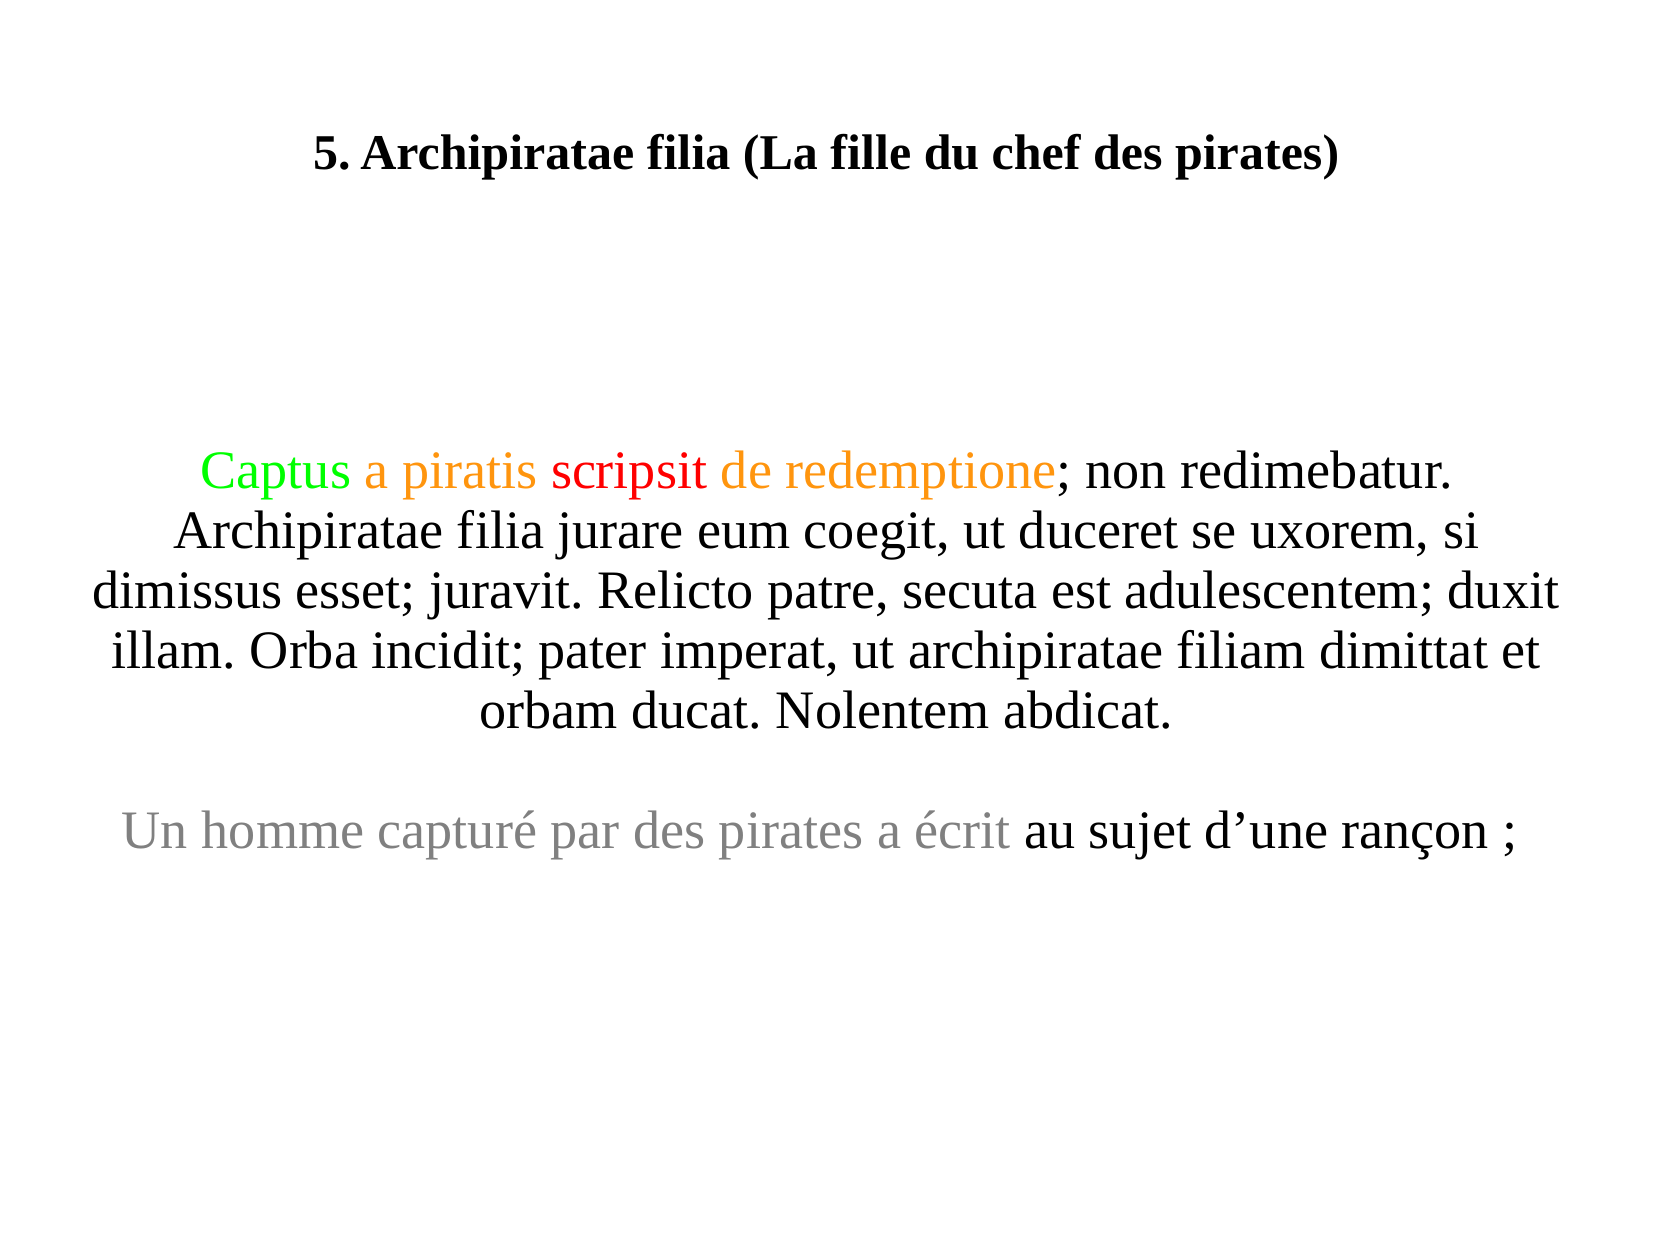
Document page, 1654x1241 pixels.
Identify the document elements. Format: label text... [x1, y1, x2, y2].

title 5. Archipiratae filia (La fille du chef des pirates) [82, 49, 1571, 257]
subtitle Captus a piratis scripsit de redemptione; non redimebatur. Archipiratae filia jurare eum coegit, ut duceret se uxorem, si dimissus esset; juravit. Relicto patre, secuta est adulescentem; duxit illam. Orba incidit; pater imperat, ut archipiratae filiam dimittat et orbam ducat. Nolentem abdicat. Un homme capturé par des pirates a écrit au sujet d’une rançon ; [82, 290, 1571, 1010]
